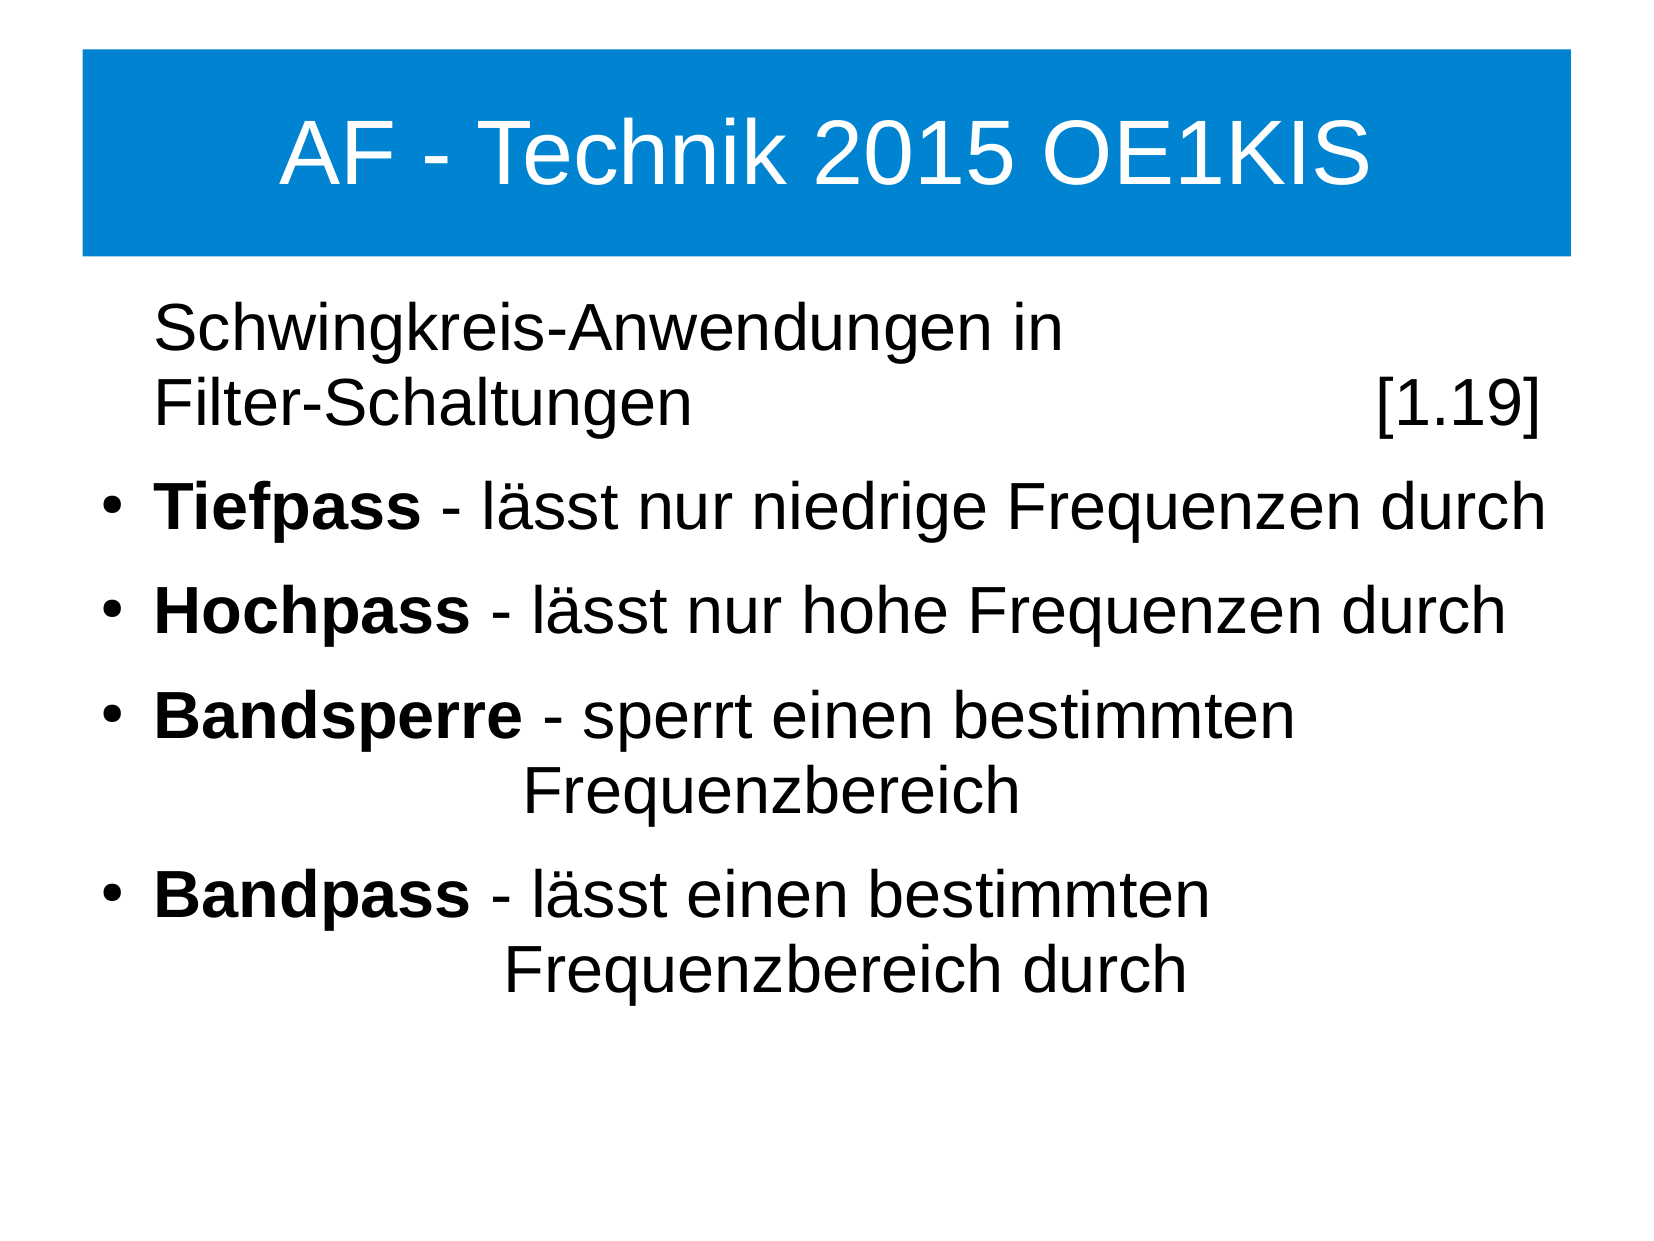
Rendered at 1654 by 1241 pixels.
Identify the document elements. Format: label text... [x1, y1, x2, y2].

list Schwingkreis-Anwendungen in Filter-Schaltungen [1.19] Tiefpass - lässt nur niedrige Frequenzen durch Hochpass - lässt nur hohe Frequenzen durch Bandsperre - sperrt einen bestimmten Frequenzbereich Bandpass - lässt einen bestimmten Frequenzbereich durch [82, 290, 1571, 1010]
title AF - Technik 2015 OE1KIS [82, 49, 1571, 257]
